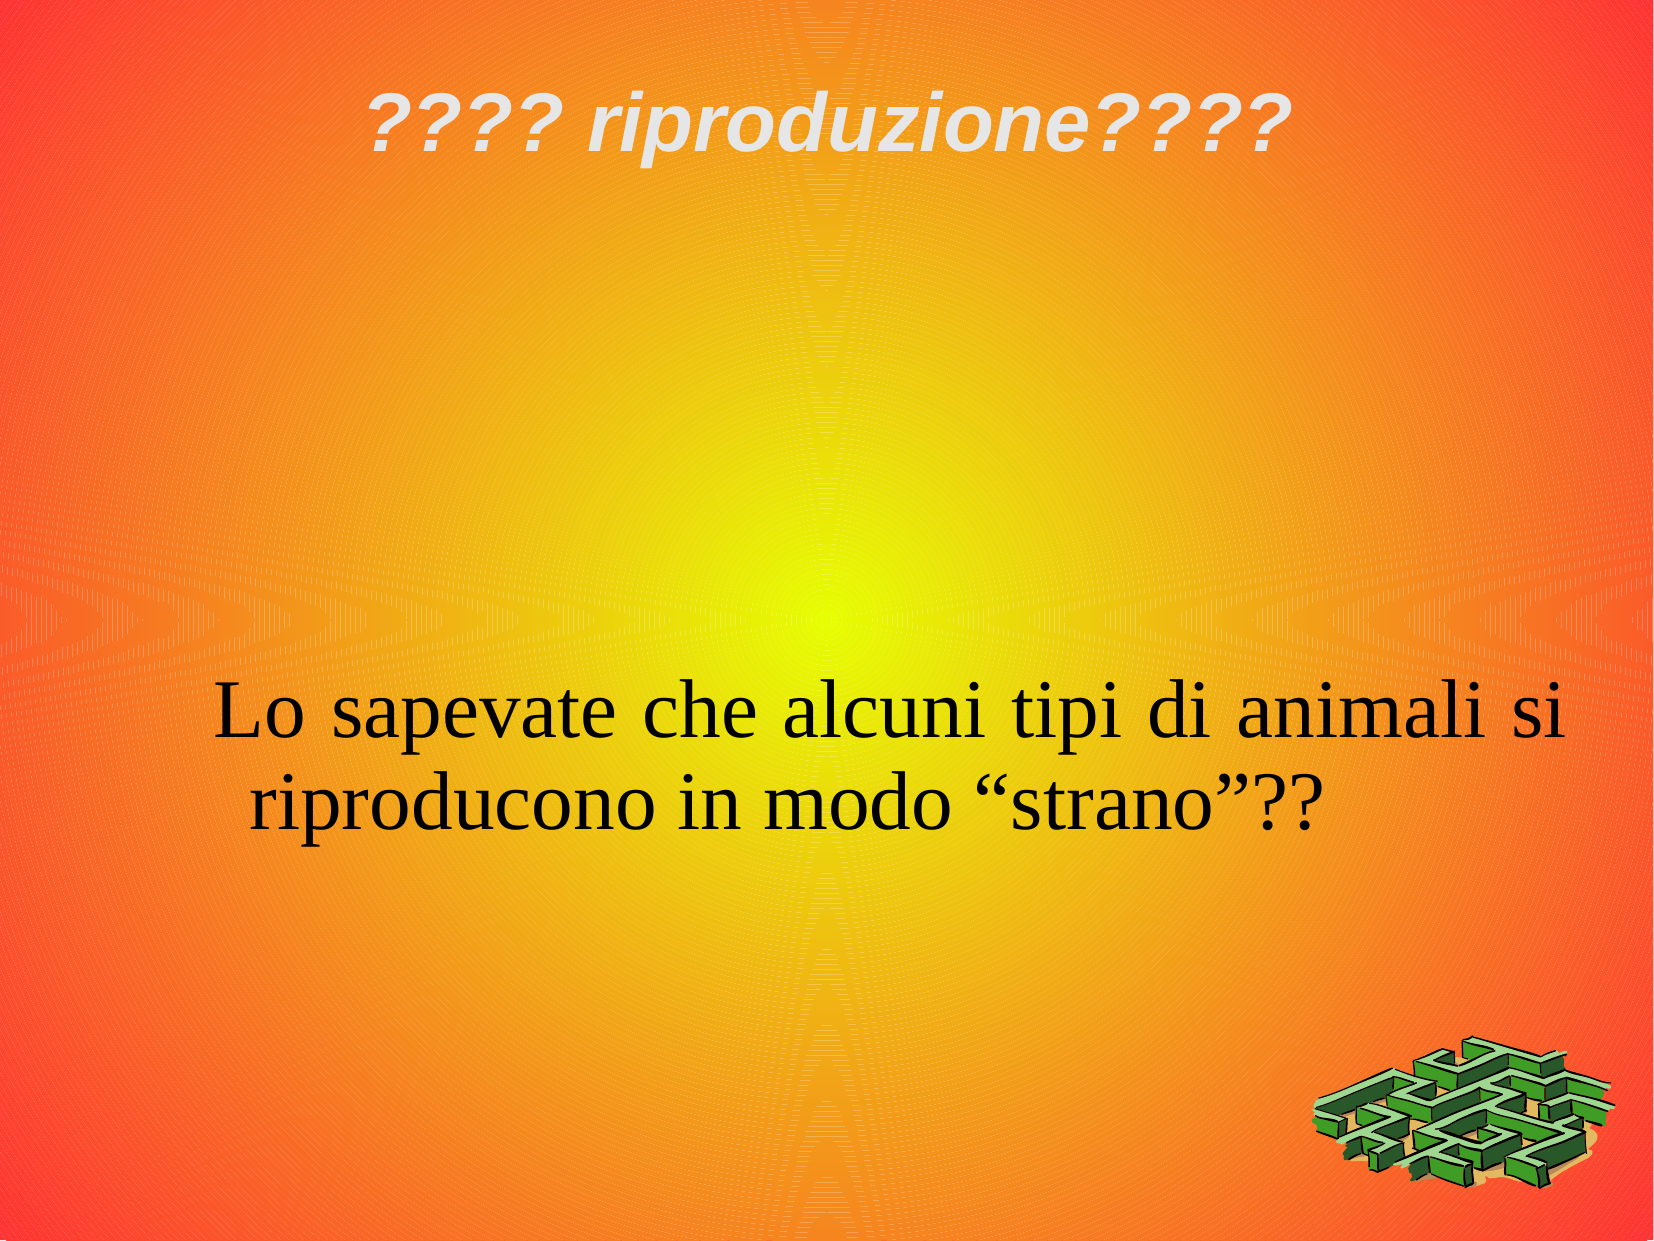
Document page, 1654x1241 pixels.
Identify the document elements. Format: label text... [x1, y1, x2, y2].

subtitle Lo sapevate che alcuni tipi di animali si riproducono in modo “strano”?? [178, 364, 1570, 1147]
title ???? riproduzione???? [121, 19, 1534, 227]
